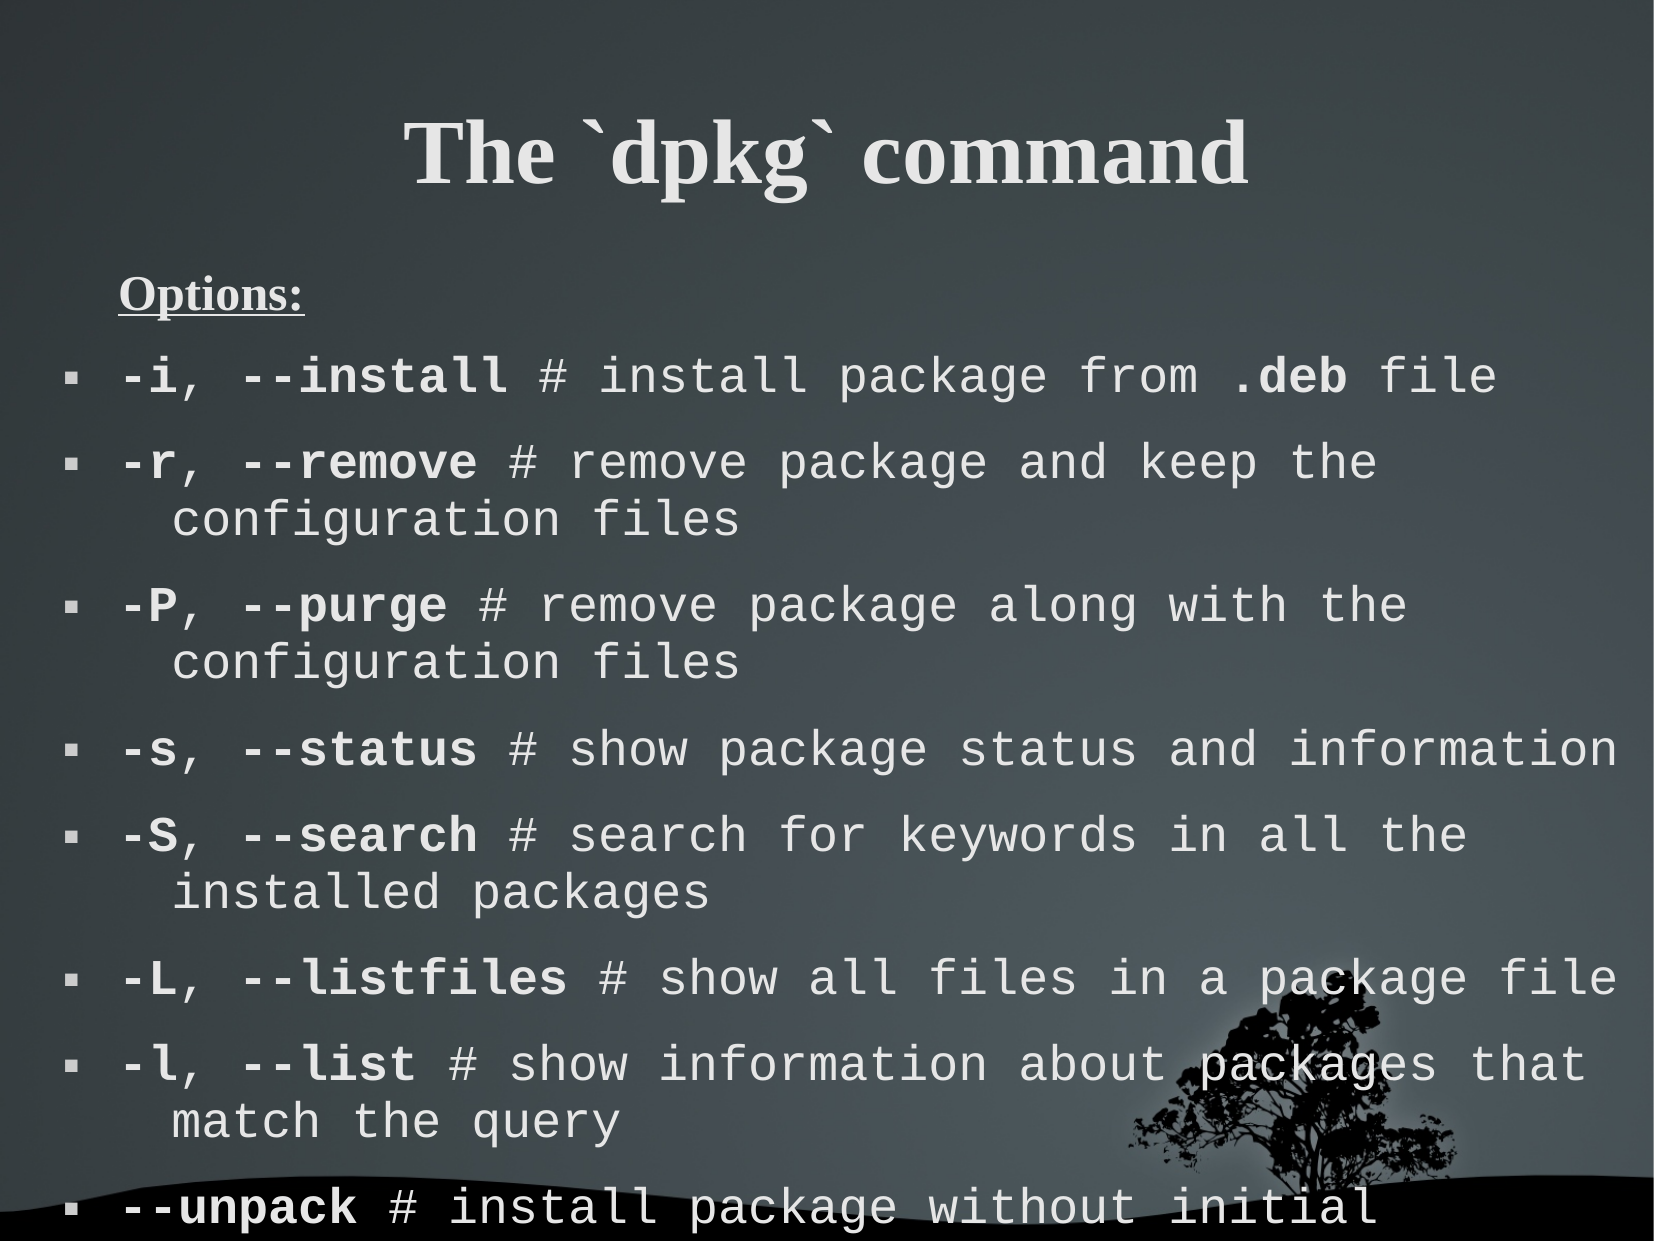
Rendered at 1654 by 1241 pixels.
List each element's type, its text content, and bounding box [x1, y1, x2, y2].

picture [0, 0, 1654, 1241]
title The `dpkg` command [82, 49, 1571, 257]
list Options: -i, --install # install package from .deb file -r, --remove # remove package and keep the configuration files -P, --purge # remove package along with the configuration files -s, --status # show package status and information -S, --search # search for keywords in all the installed packages -L, --listfiles # show all files in a package file -l, --list # show information about packages that match the query --unpack # install package without initial configuration -x --extract # install package files in the specified directory [29, 266, 1626, 1211]
